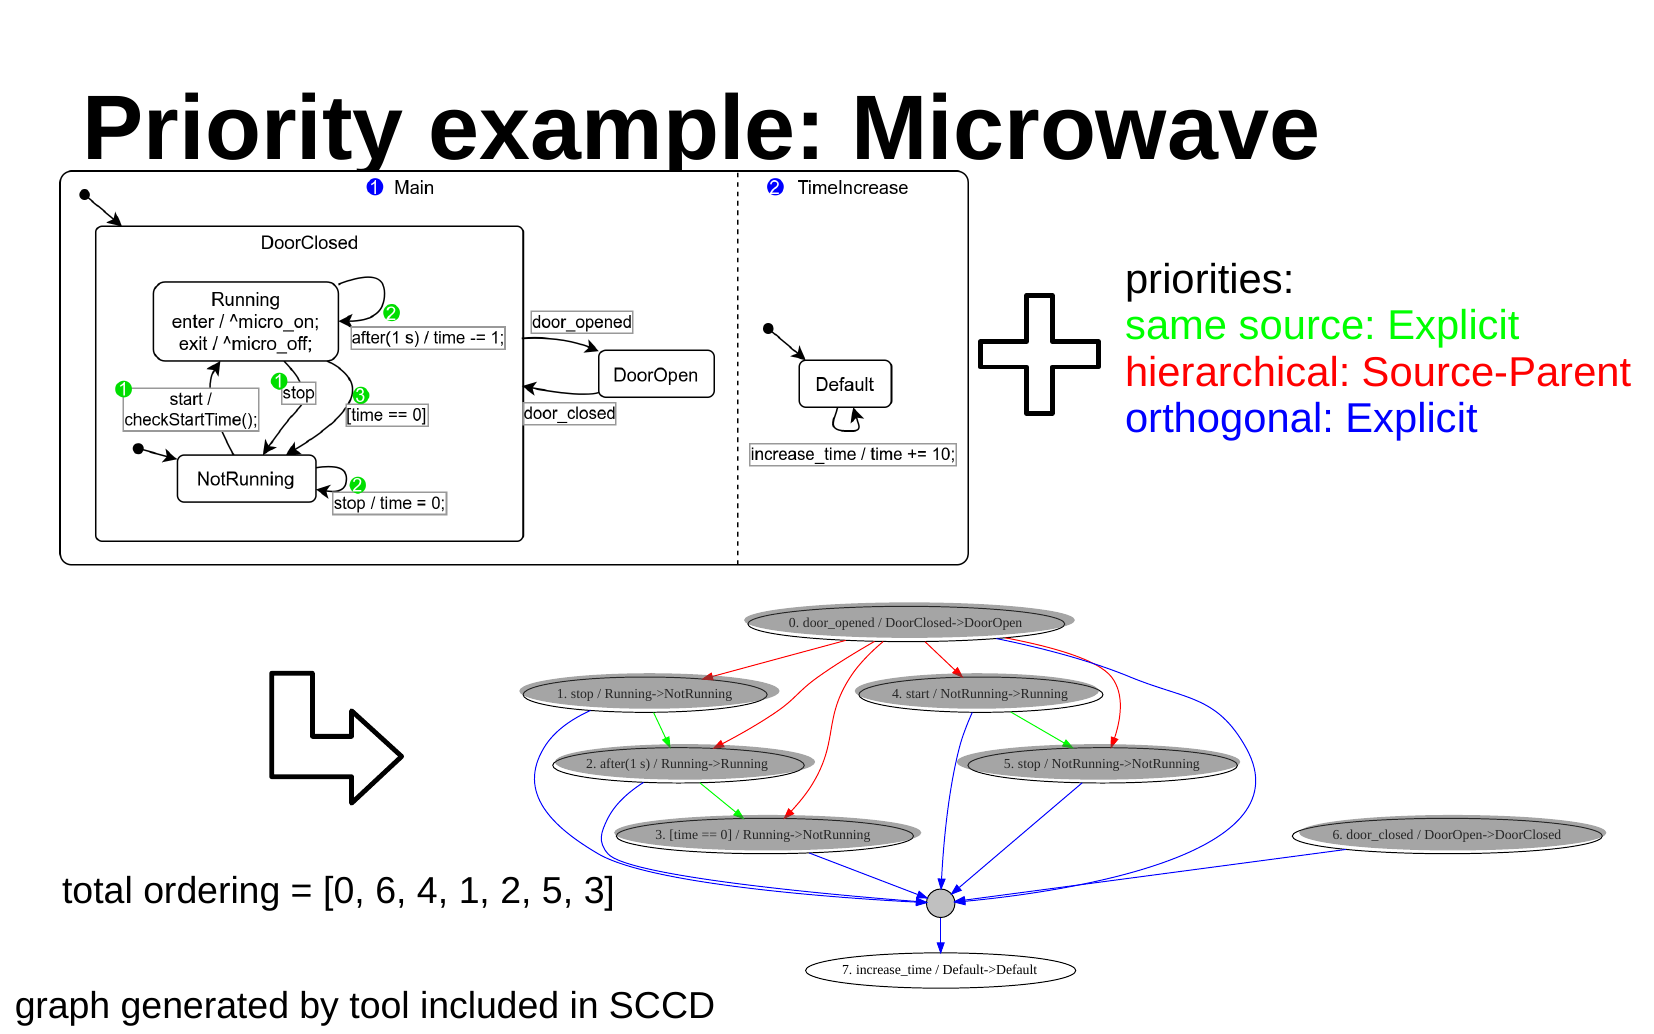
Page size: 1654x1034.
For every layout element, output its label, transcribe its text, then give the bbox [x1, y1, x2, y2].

text_box [1299, 814, 1607, 851]
text_box [271, 673, 402, 804]
text_box graph generated by tool included in SCCD [0, 976, 1465, 1034]
text_box [554, 744, 816, 780]
title Priority example: Microwave [82, 41, 1571, 214]
text_box priorities: same source: Explicit hierarchical: Source-Parent orthogonal: Explicit [1110, 248, 1654, 461]
text_box [956, 744, 1241, 780]
picture [59, 170, 969, 567]
text_box [614, 814, 922, 851]
text_box [744, 602, 1075, 638]
picture [519, 602, 1607, 993]
text_box [519, 673, 780, 709]
text_box [854, 673, 1099, 709]
text_box total ordering = [0, 6, 4, 1, 2, 5, 3] [47, 862, 638, 962]
